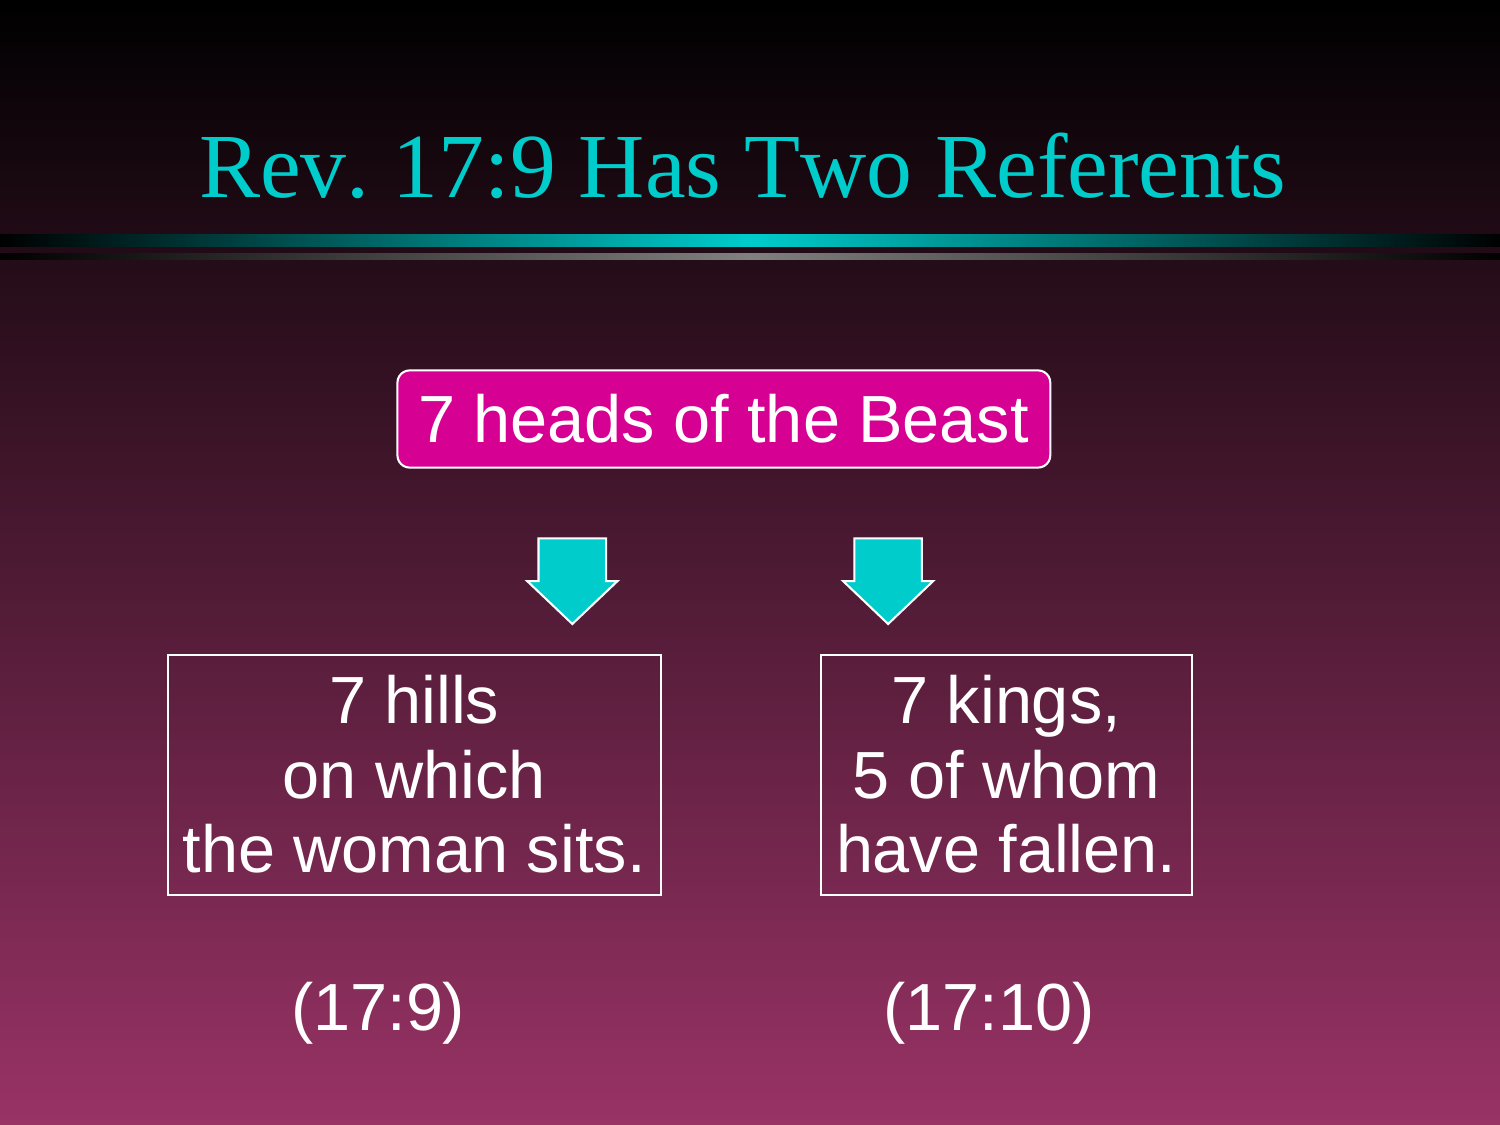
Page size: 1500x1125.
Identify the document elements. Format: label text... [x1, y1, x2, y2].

text_box 7 kings, 5 of whom have fallen. [820, 655, 1192, 895]
text_box (17:9) [276, 962, 606, 1053]
text_box 7 hills on which the woman sits. [167, 655, 662, 895]
title Rev. 17:9 Has Two Referents [99, 37, 1388, 225]
text_box 7 heads of the Beast [397, 370, 1051, 468]
text_box (17:10) [868, 962, 1277, 1053]
text_box [843, 538, 934, 624]
text_box [527, 538, 618, 624]
